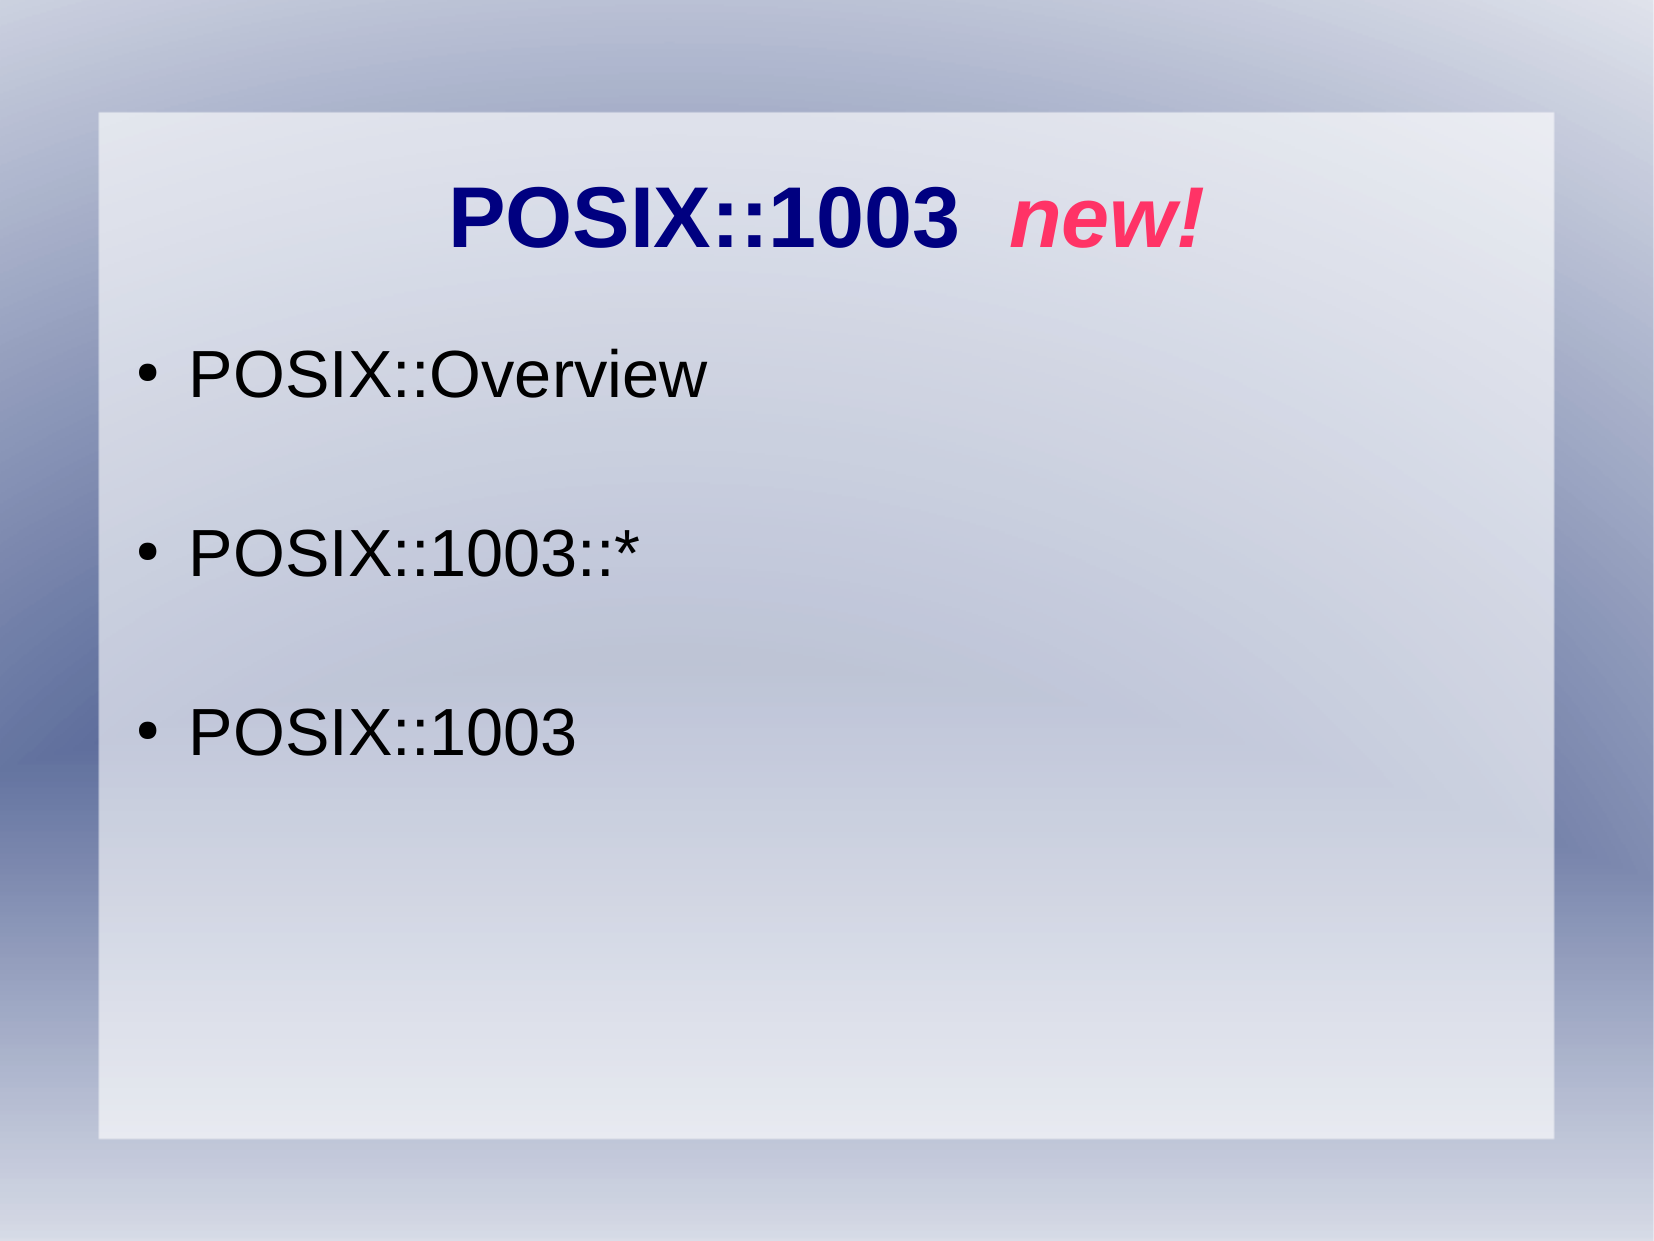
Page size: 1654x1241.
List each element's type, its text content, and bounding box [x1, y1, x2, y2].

title POSIX::1003 new! [118, 114, 1536, 322]
list POSIX::Overview POSIX::1003::* POSIX::1003 [118, 336, 1506, 1156]
picture [0, 0, 1654, 1241]
